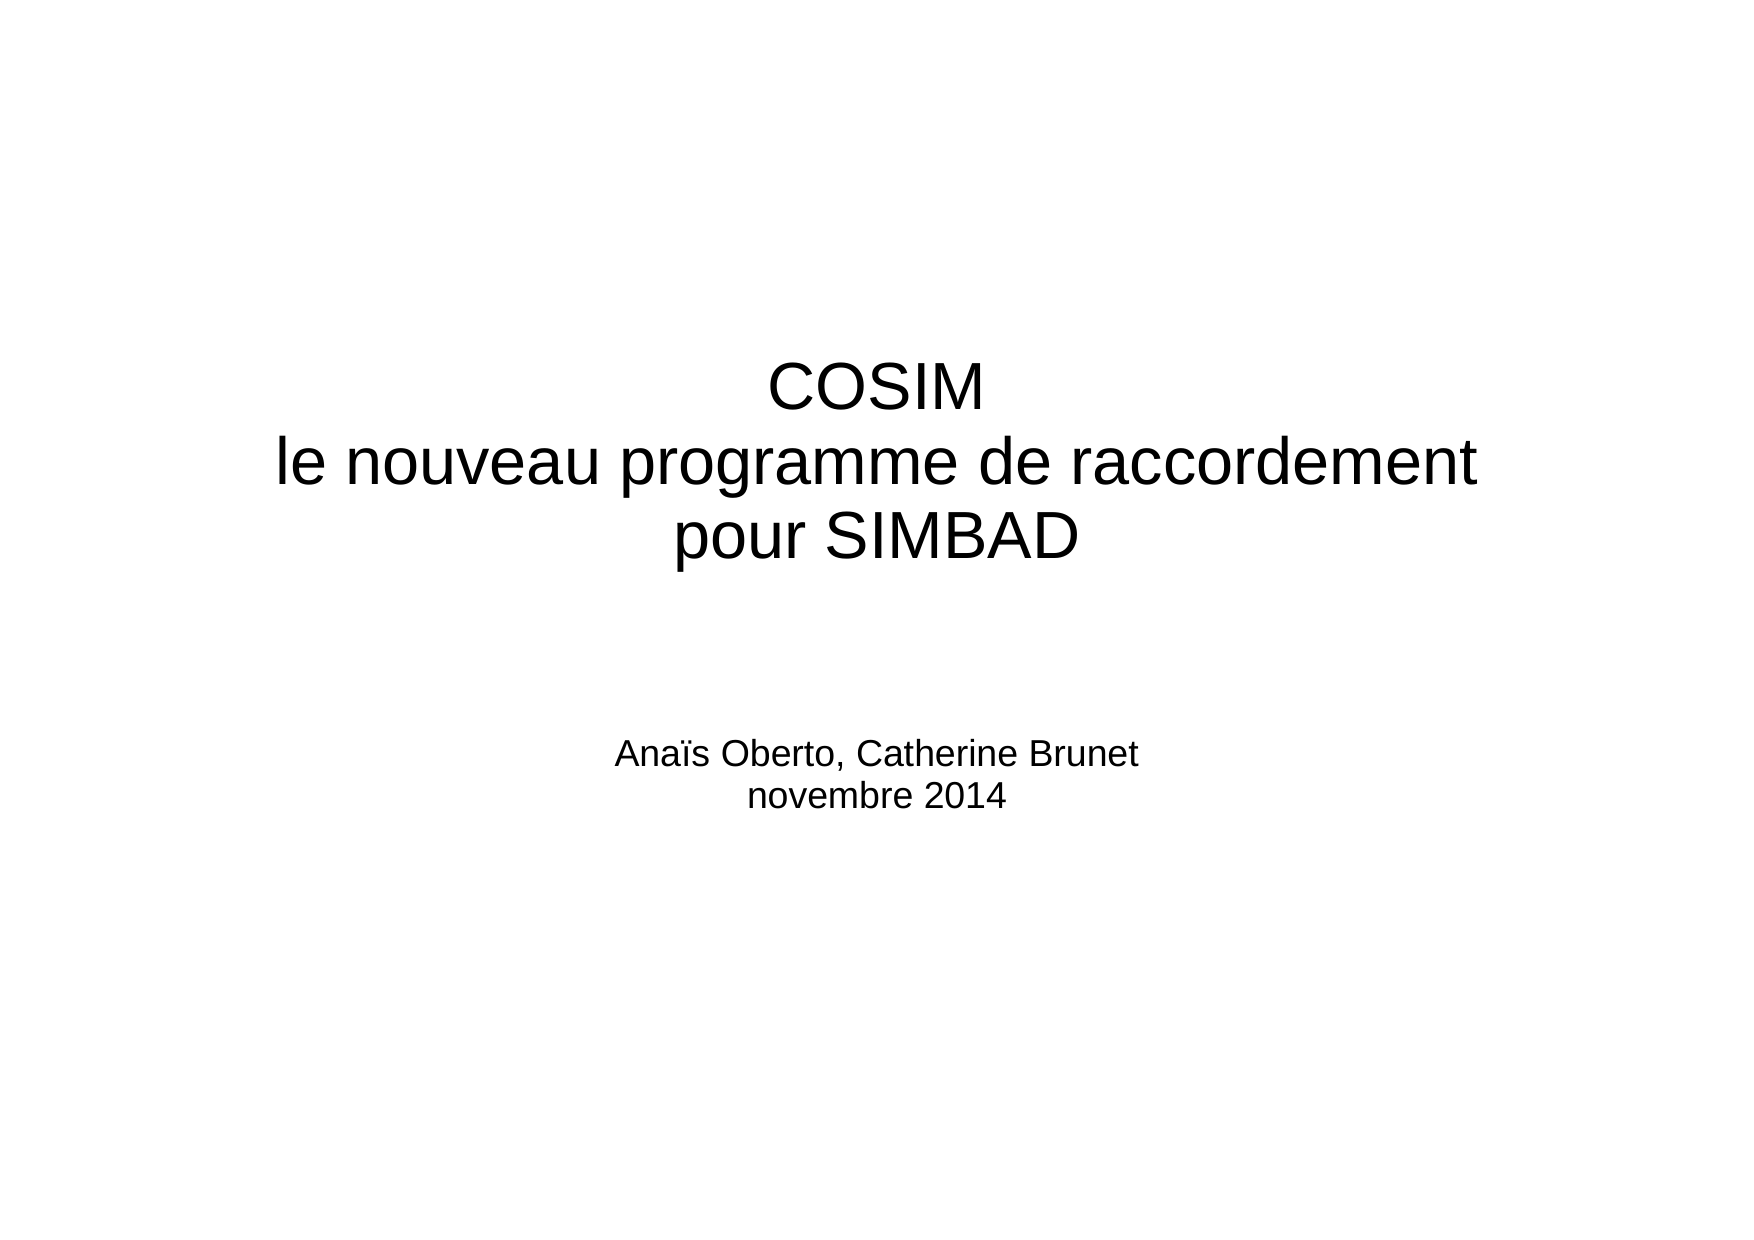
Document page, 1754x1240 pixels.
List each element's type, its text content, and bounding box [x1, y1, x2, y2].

subtitle COSIM le nouveau programme de raccordement pour SIMBAD Anaïs Oberto, Catherine Brunet novembre 2014 [140, 111, 1614, 1055]
